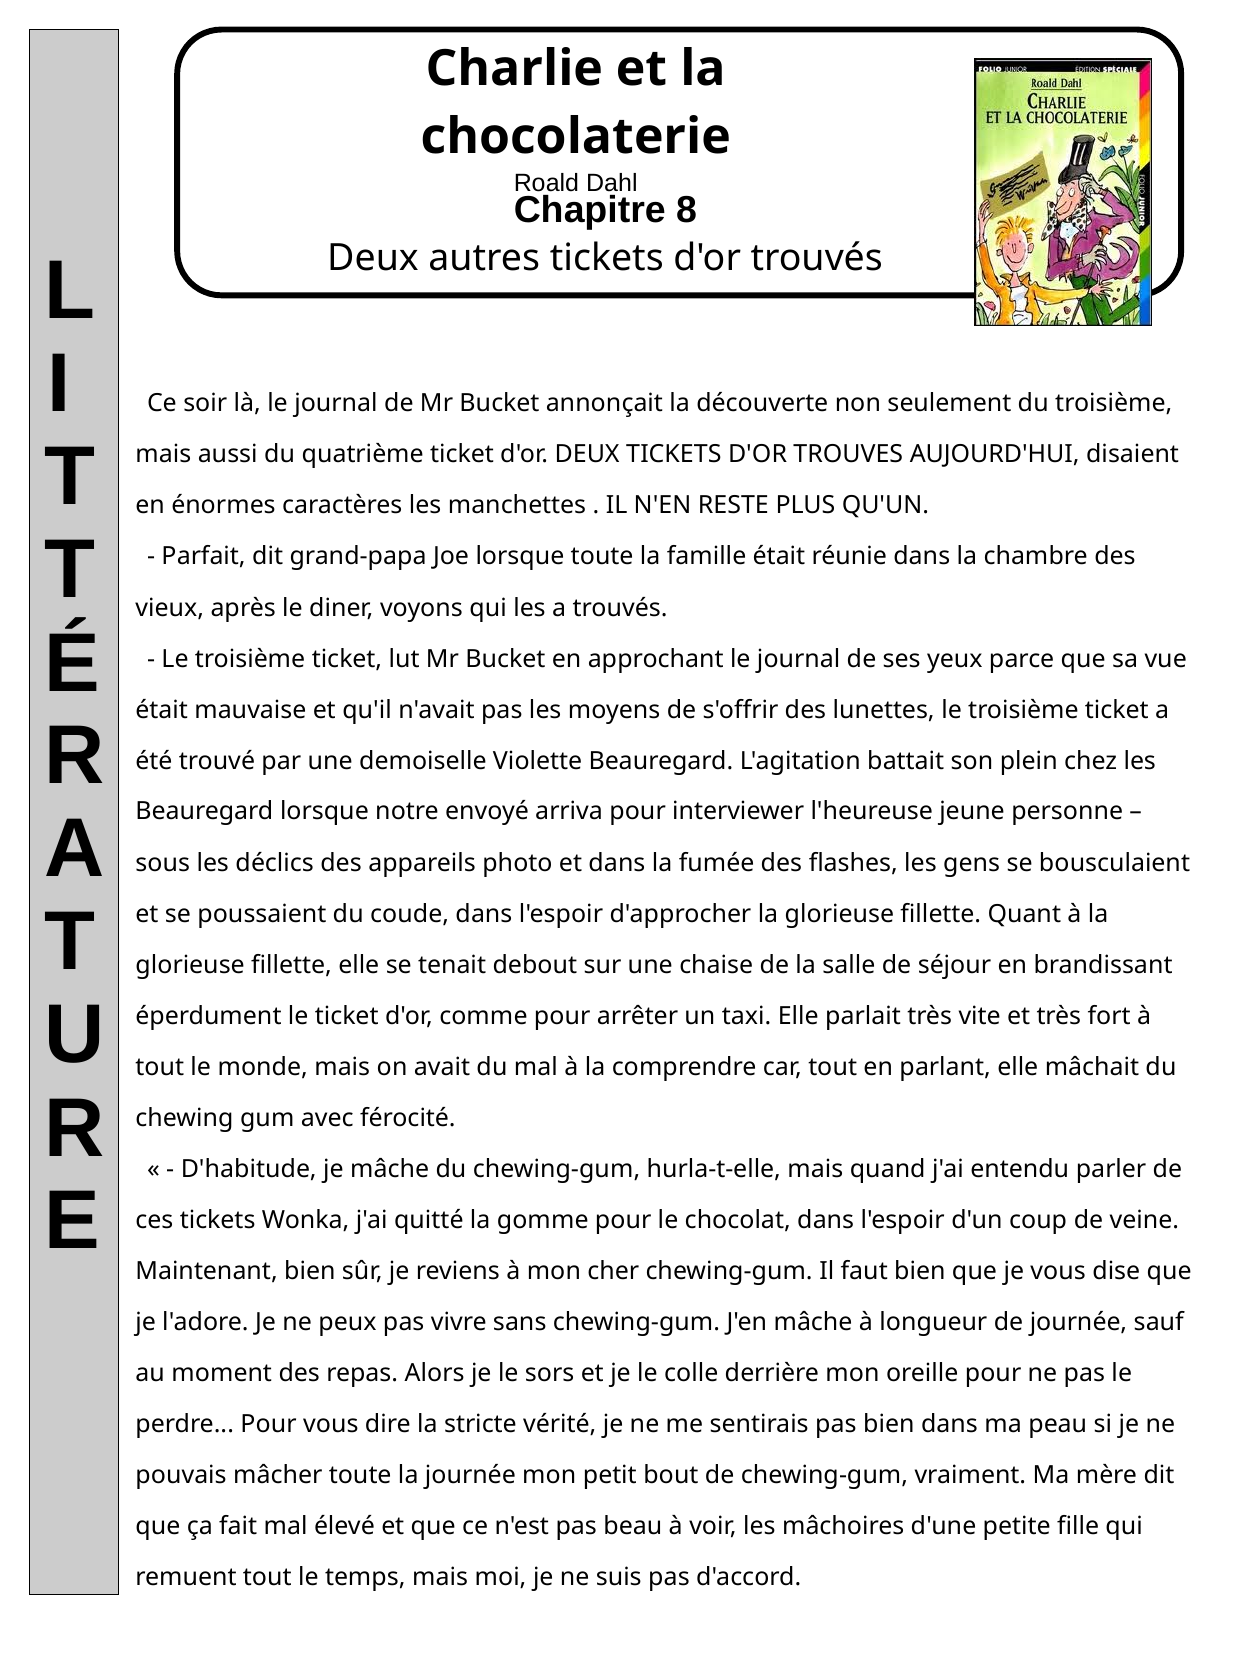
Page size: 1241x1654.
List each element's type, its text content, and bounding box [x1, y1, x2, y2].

text_box Chapitre 8 Deux autres tickets d'or trouvés [147, 174, 974, 296]
text_box [29, 29, 119, 1595]
text_box LITTÉRATURE [29, 236, 89, 1275]
picture [974, 58, 1152, 326]
text_box Charlie et la chocolaterie Roald Dahl [265, 50, 886, 174]
text_box Ce soir là, le journal de Mr Bucket annonçait la découverte non seulement du troisième, mais aussi du quatrième ticket d'or. DEUX TICKETS D'OR TROUVES AUJOURD'HUI, disaient en énormes caractères les manchettes . IL N'EN RESTE PLUS QU'UN. - Parfait, dit grand-papa Joe lorsque toute la famille était réunie dans la chambre des vieux, après le diner, voyons qui les a trouvés. - Le troisième ticket, lut Mr Bucket en approchant le journal de ses yeux parce que sa vue était mauvaise et qu'il n'avait pas les moyens de s'offrir des lunettes, le troisième ticket a été trouvé par une demoiselle Violette Beauregard. L'agitation battait son plein chez les Beauregard lorsque notre envoyé arriva pour interviewer l'heureuse jeune personne – sous les déclics des appareils photo et dans la fumée des flashes, les gens se bousculaient et se poussaient du coude, dans l'espoir d'approcher la glorieuse fillette. Quant à la glorieuse fillette, elle se tenait debout sur une chaise de la salle de séjour en brandissant éperdument le ticket d'or, comme pour arrêter un taxi. Elle parlait très vite et très fort à tout le monde, mais on avait du mal à la comprendre car, tout en parlant, elle mâchait du chewing gum avec férocité. « - D'habitude, je mâche du chewing-gum, hurla-t-elle, mais quand j'ai entendu parler de ces tickets Wonka, j'ai quitté la gomme pour le chocolat, dans l'espoir d'un coup de veine. Maintenant, bien sûr, je reviens à mon cher chewing-gum. Il faut bien que je vous dise que je l'adore. Je ne peux pas vivre sans chewing-gum. J'en mâche à longueur de journée, sauf au moment des repas. Alors je le sors et je le colle derrière mon oreille pour ne pas le perdre... Pour vous dire la stricte vérité, je ne me sentirais pas bien dans ma peau si je ne pouvais mâcher toute la journée mon petit bout de chewing-gum, vraiment. Ma mère dit que ça fait mal élevé et que ce n'est pas beau à voir, les mâchoires d'une petite fille qui remuent tout le temps, mais moi, je ne suis pas d'accord. [118, 351, 1211, 1610]
